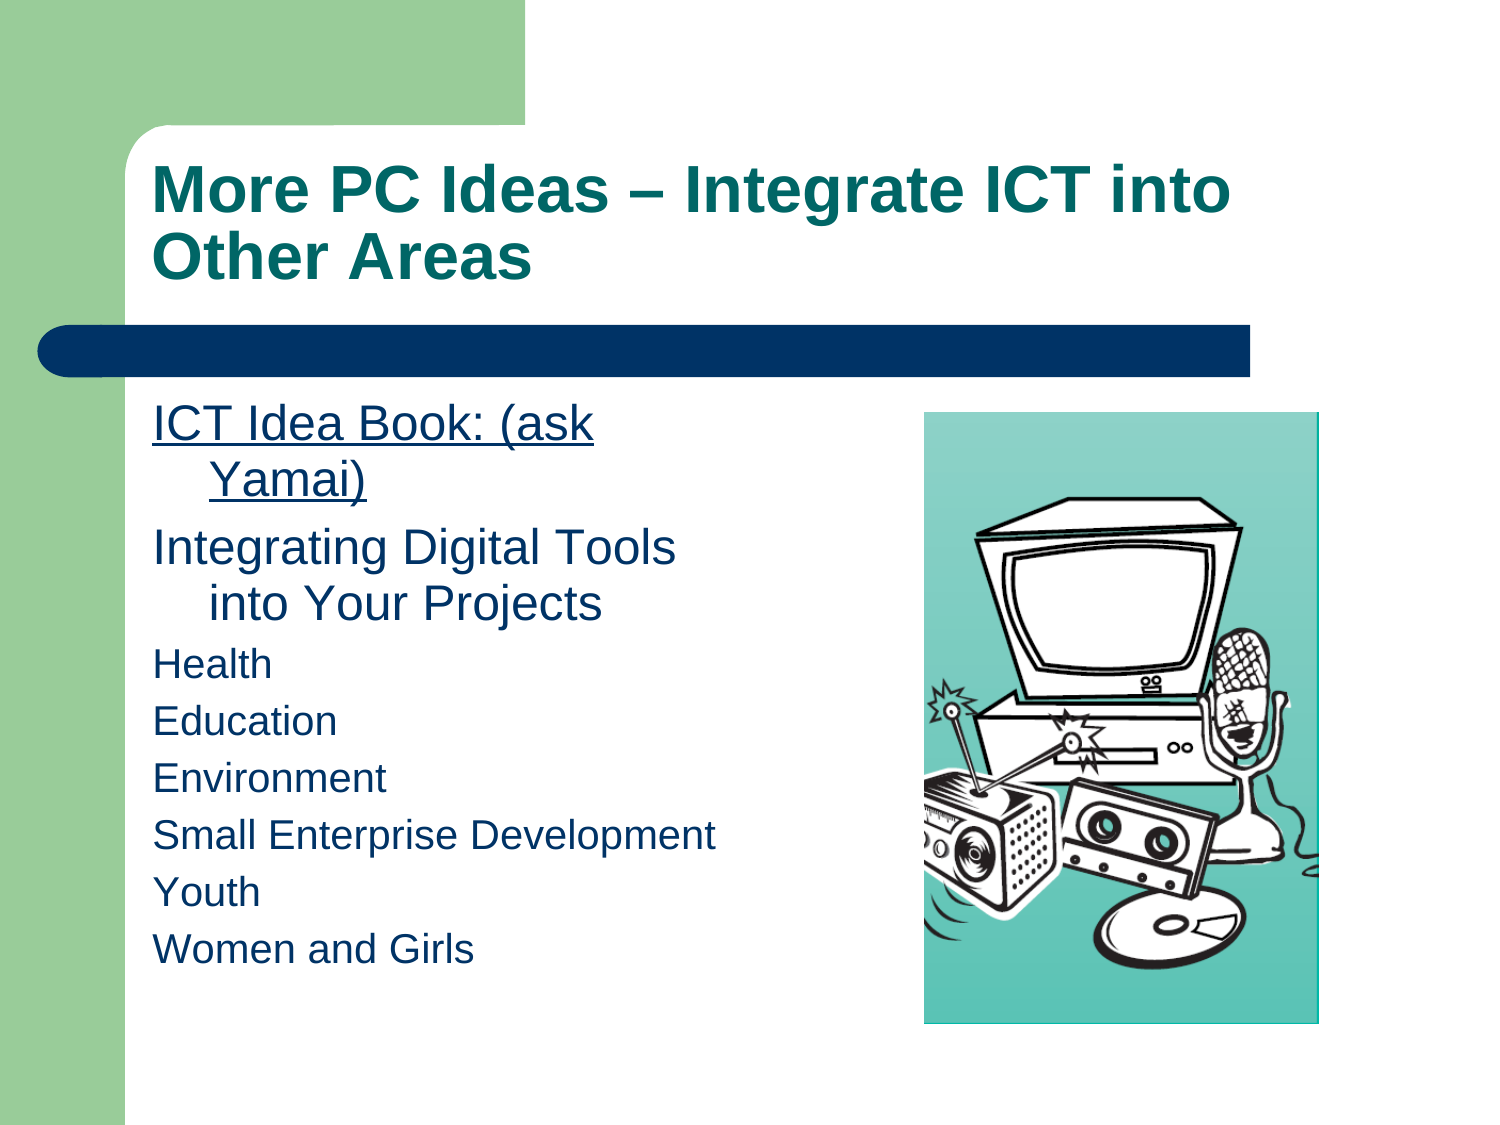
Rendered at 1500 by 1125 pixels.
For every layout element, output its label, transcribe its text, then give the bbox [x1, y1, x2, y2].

picture [924, 412, 1319, 1024]
list ICT Idea Book: (ask Yamai) Integrating Digital Tools into Your Projects Health Education Environment Small Enterprise Development Youth Women and Girls [137, 387, 763, 1125]
title More PC Ideas – Integrate ICT into Other Areas [136, 136, 1414, 301]
